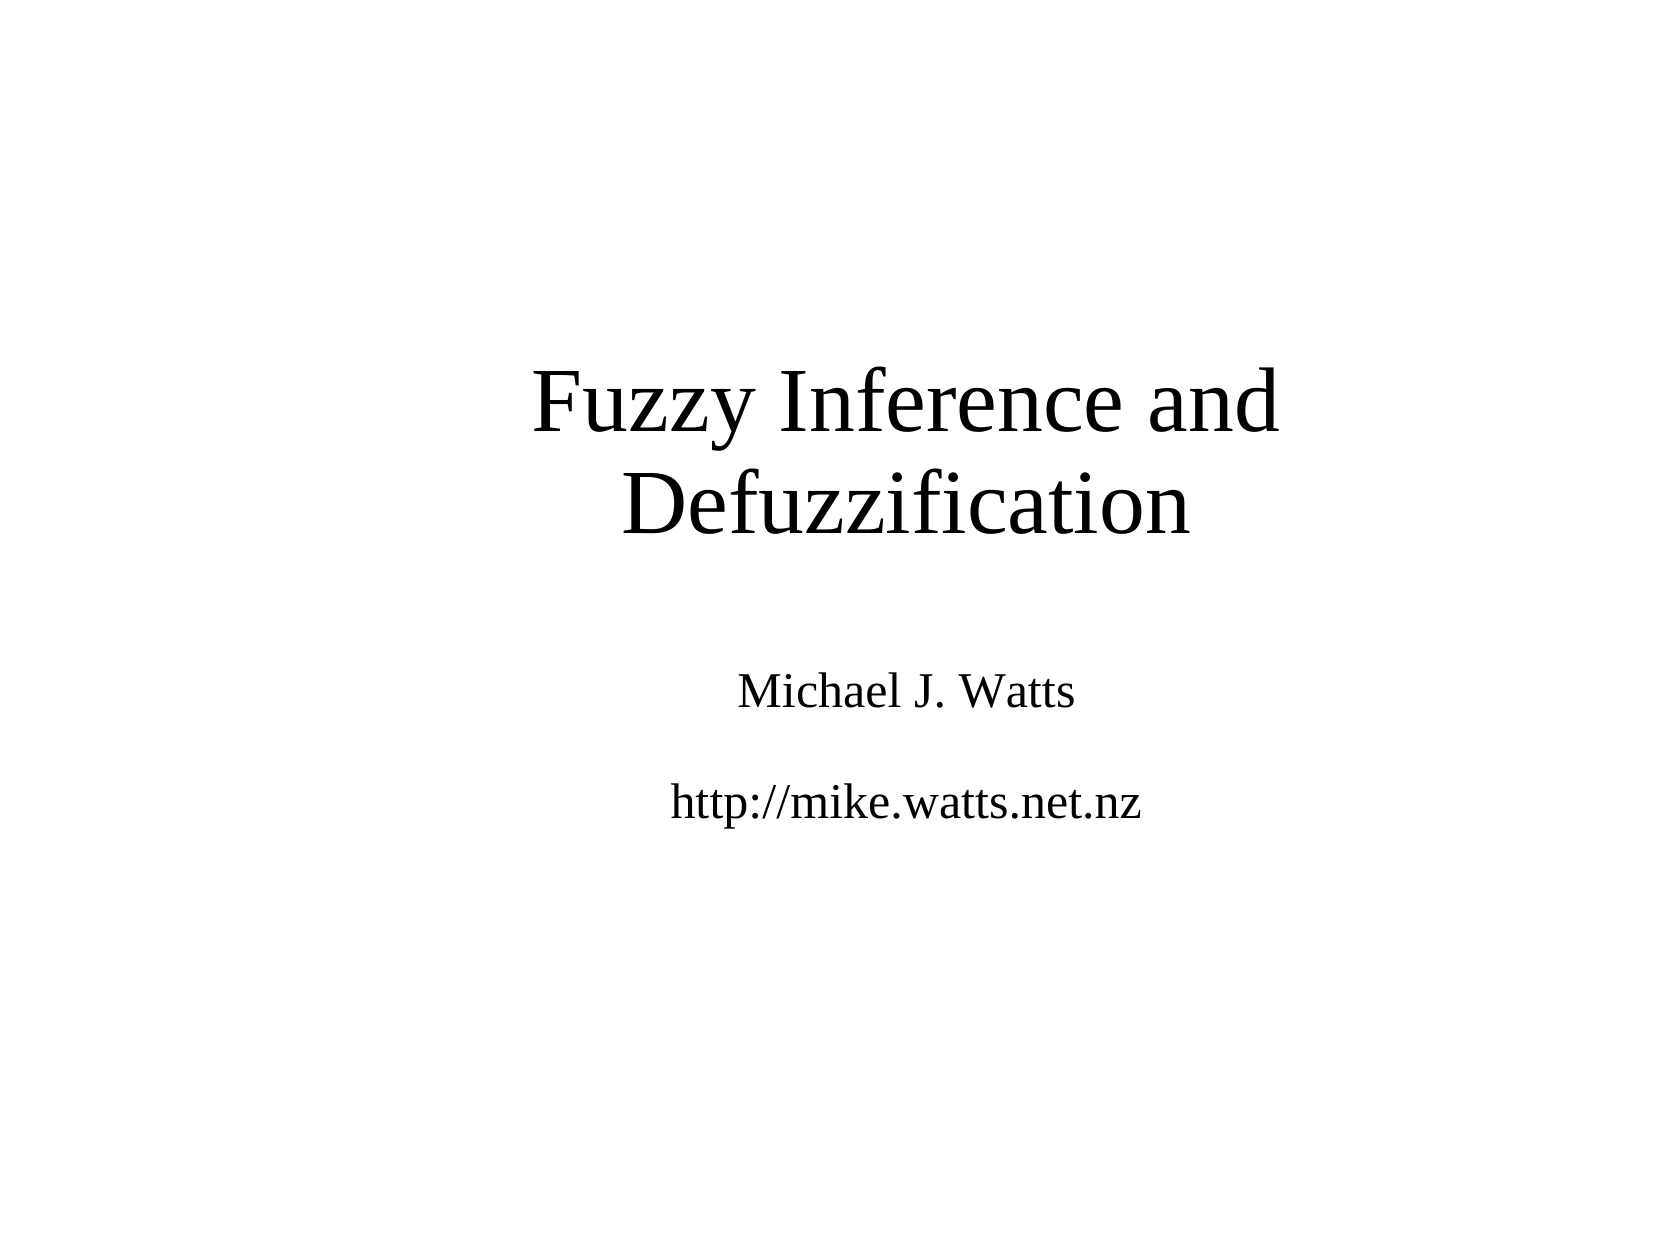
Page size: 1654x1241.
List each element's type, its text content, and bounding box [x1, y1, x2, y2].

text_box Fuzzy Inference and Defuzzification Michael J. Watts http://mike.watts.net.nz [380, 349, 1433, 1004]
